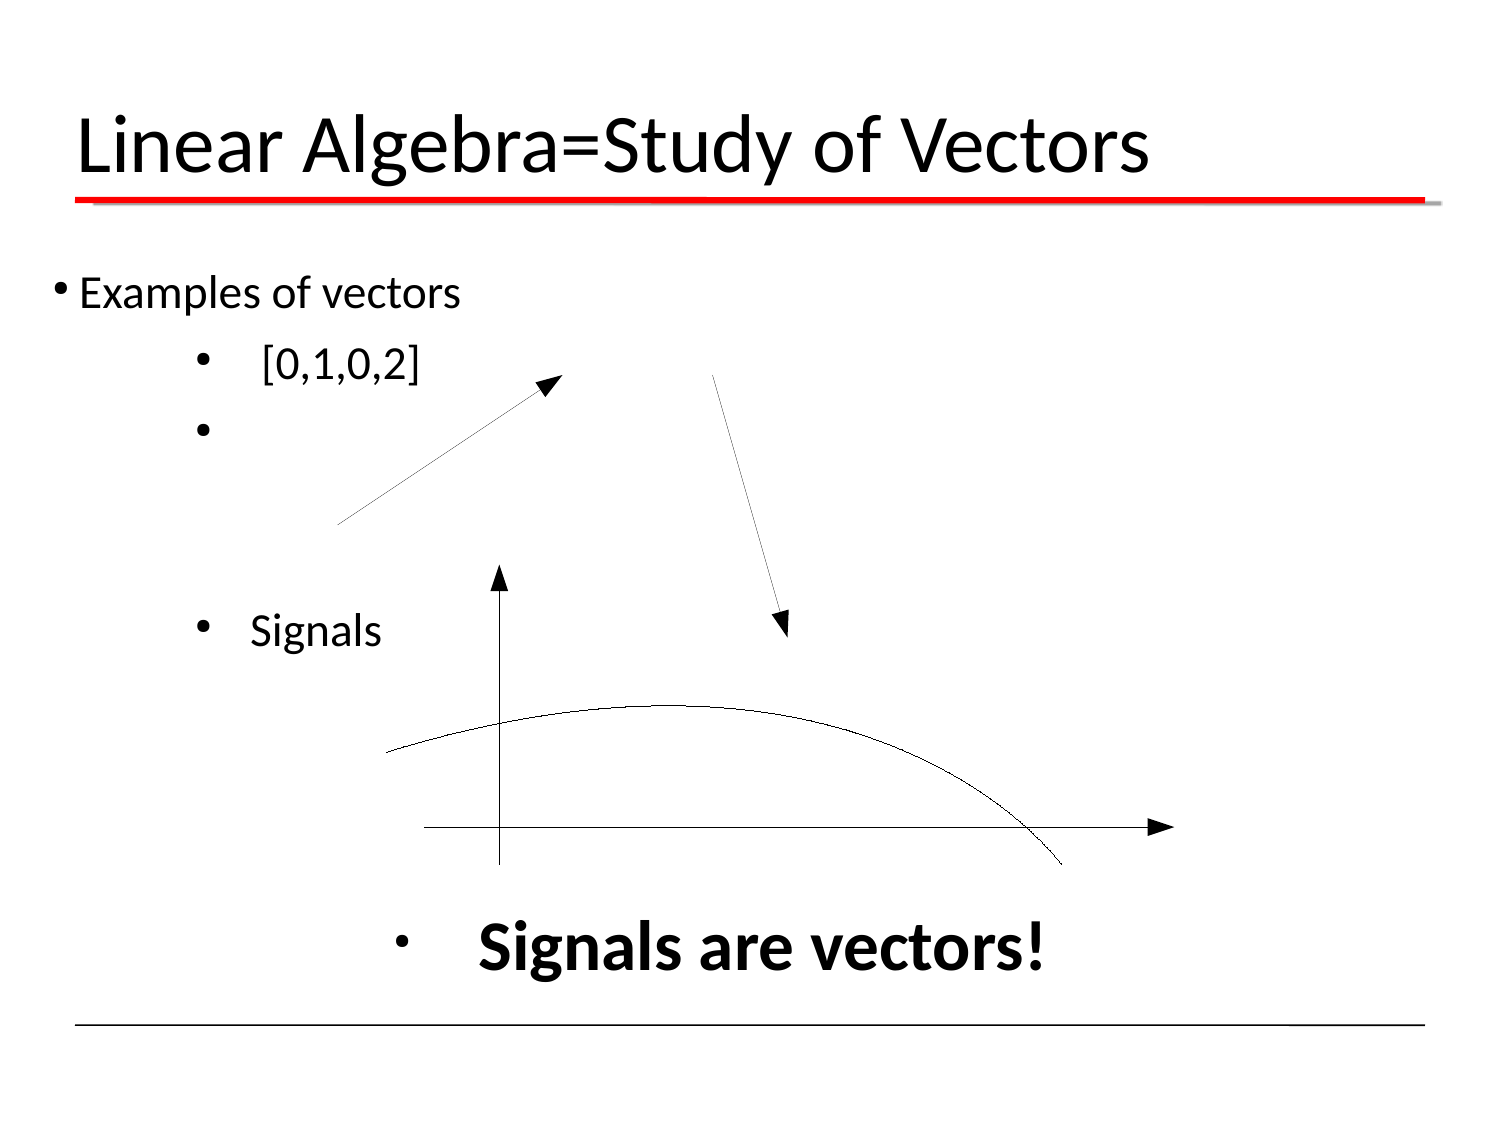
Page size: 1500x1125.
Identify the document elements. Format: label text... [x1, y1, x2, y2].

title Linear Algebra=Study of Vectors [61, 45, 1487, 233]
list Examples of vectors [0,1,0,2] Signals Signals are vectors! [37, 185, 1463, 1051]
